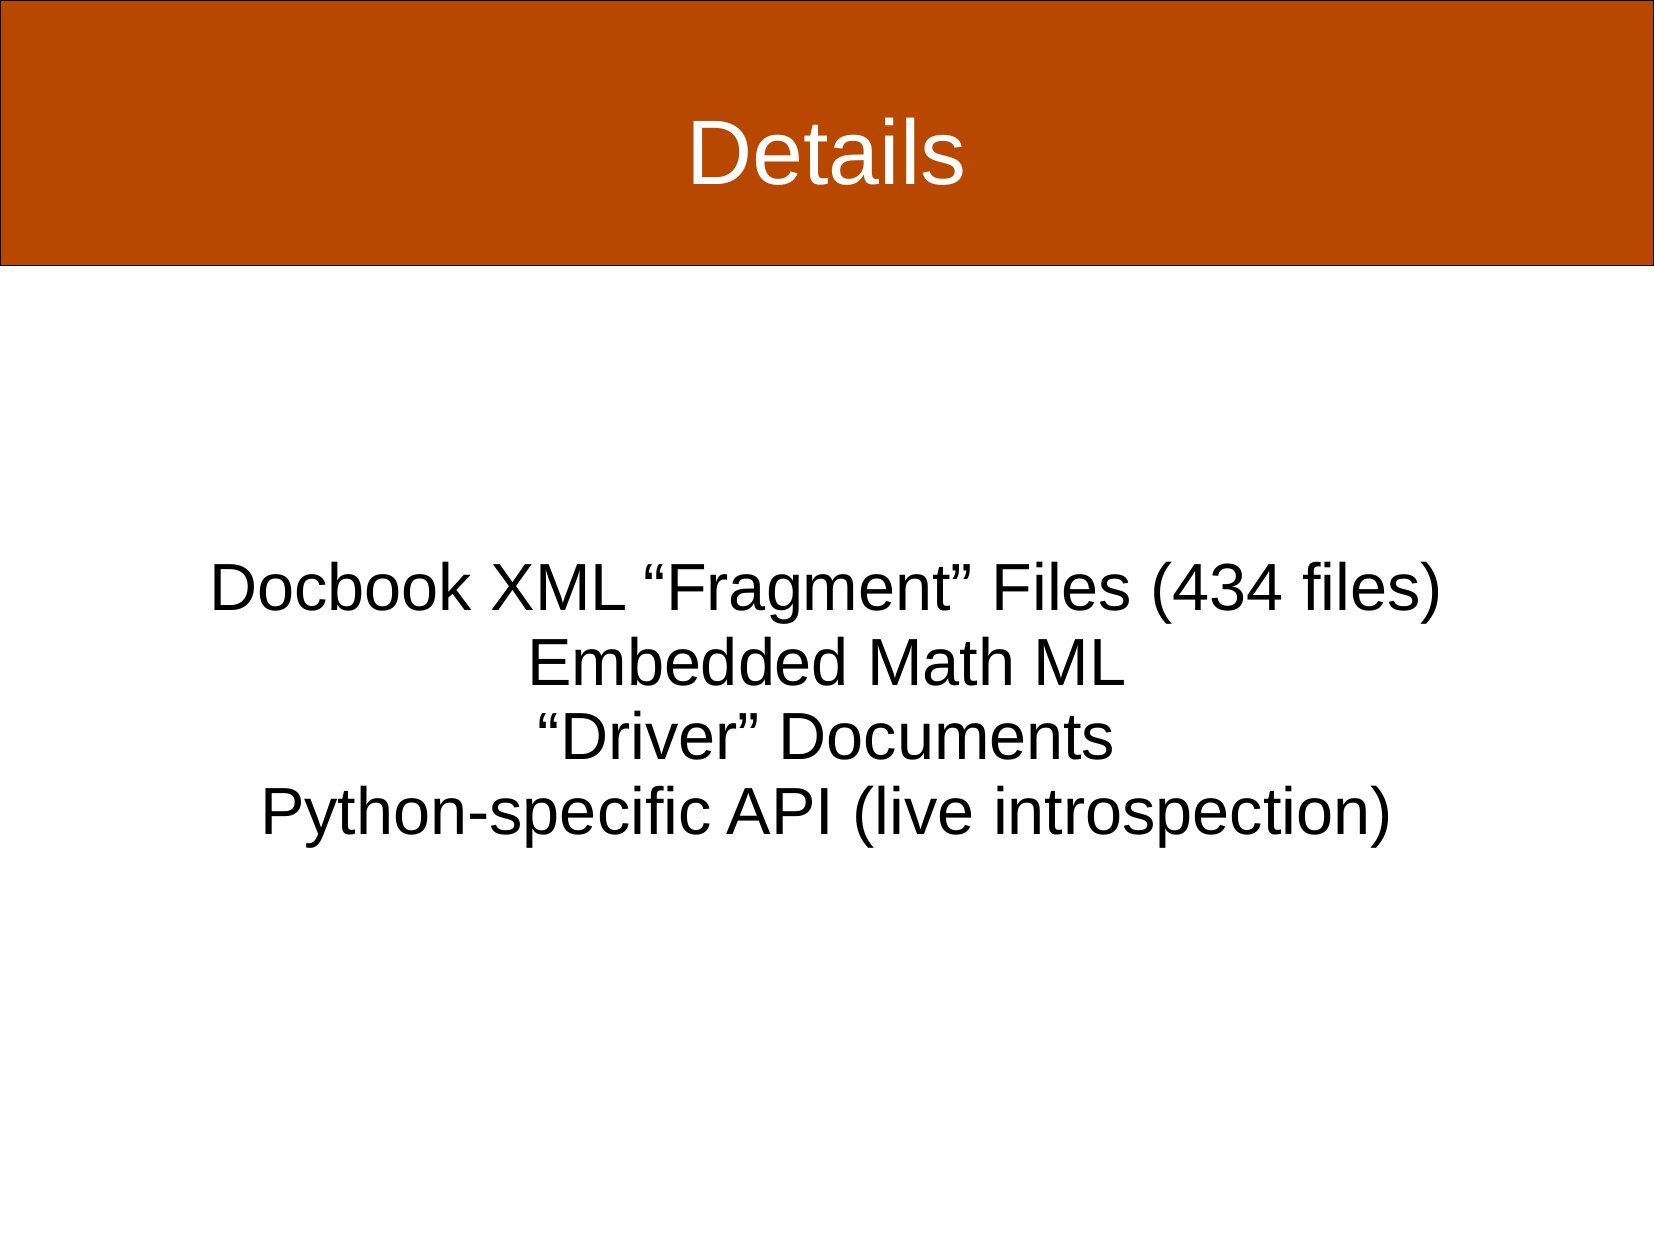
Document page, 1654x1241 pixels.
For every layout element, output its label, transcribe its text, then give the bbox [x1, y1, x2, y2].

subtitle Docbook XML “Fragment” Files (434 files) Embedded Math ML “Driver” Documents Python-specific API (live introspection) [82, 297, 1571, 1102]
title Details [82, 56, 1571, 250]
